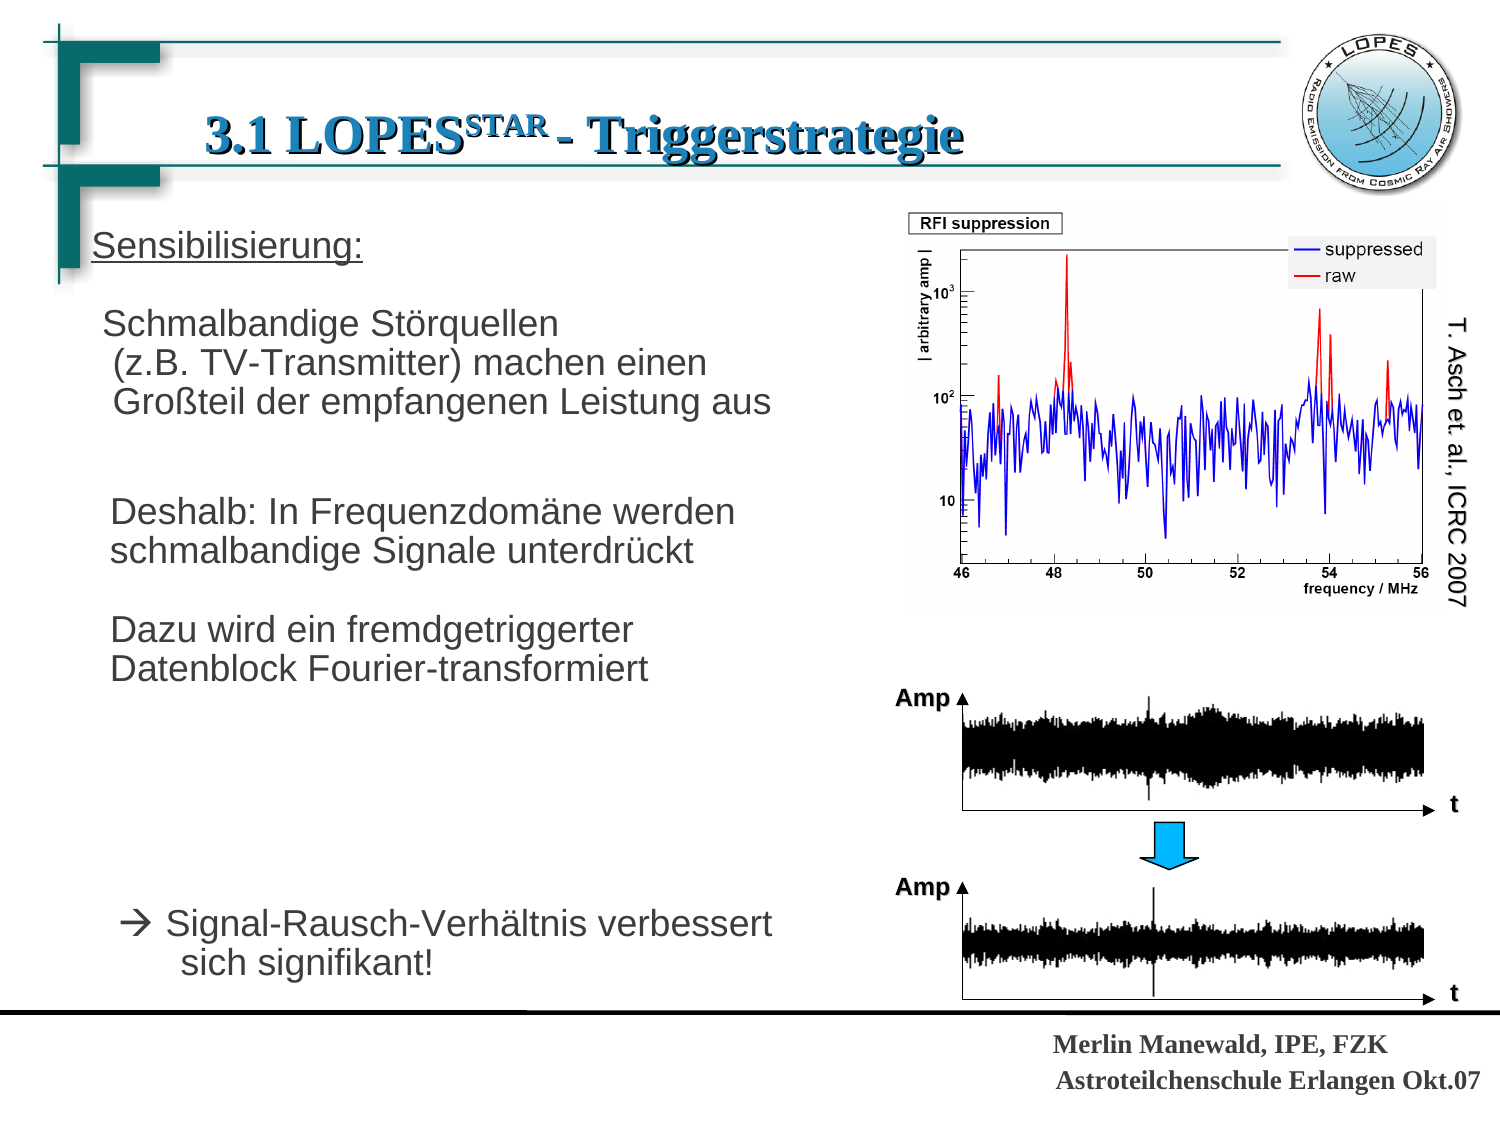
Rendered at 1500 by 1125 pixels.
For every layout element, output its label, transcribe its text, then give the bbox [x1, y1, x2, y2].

picture [37, 19, 1463, 611]
text_box t [1435, 787, 1474, 826]
text_box t [1435, 976, 1474, 1015]
text_box [1139, 822, 1199, 870]
text_box 3.1 LOPESSTAR - Triggerstrategie [76, 42, 1315, 229]
picture [963, 692, 1424, 810]
text_box  Signal-Rausch-Verhältnis verbessert sich signifikant! [102, 856, 798, 992]
text_box Sensibilisierung: Schmalbandige Störquellen (z.B. TV-Transmitter) machen einen Großteil der empfangenen Leistung aus [76, 220, 827, 473]
text_box Dazu wird ein fremdgetriggerter Datenblock Fourier-transformiert [84, 561, 768, 798]
text_box Deshalb: In Frequenzdomäne werden schmalbandige Signale unterdrückt [84, 443, 768, 561]
text_box Amp [880, 680, 966, 719]
picture [962, 811, 1424, 999]
text_box T. Asch et. al., ICRC 2007 [1436, 302, 1475, 624]
text_box Amp [880, 869, 966, 908]
